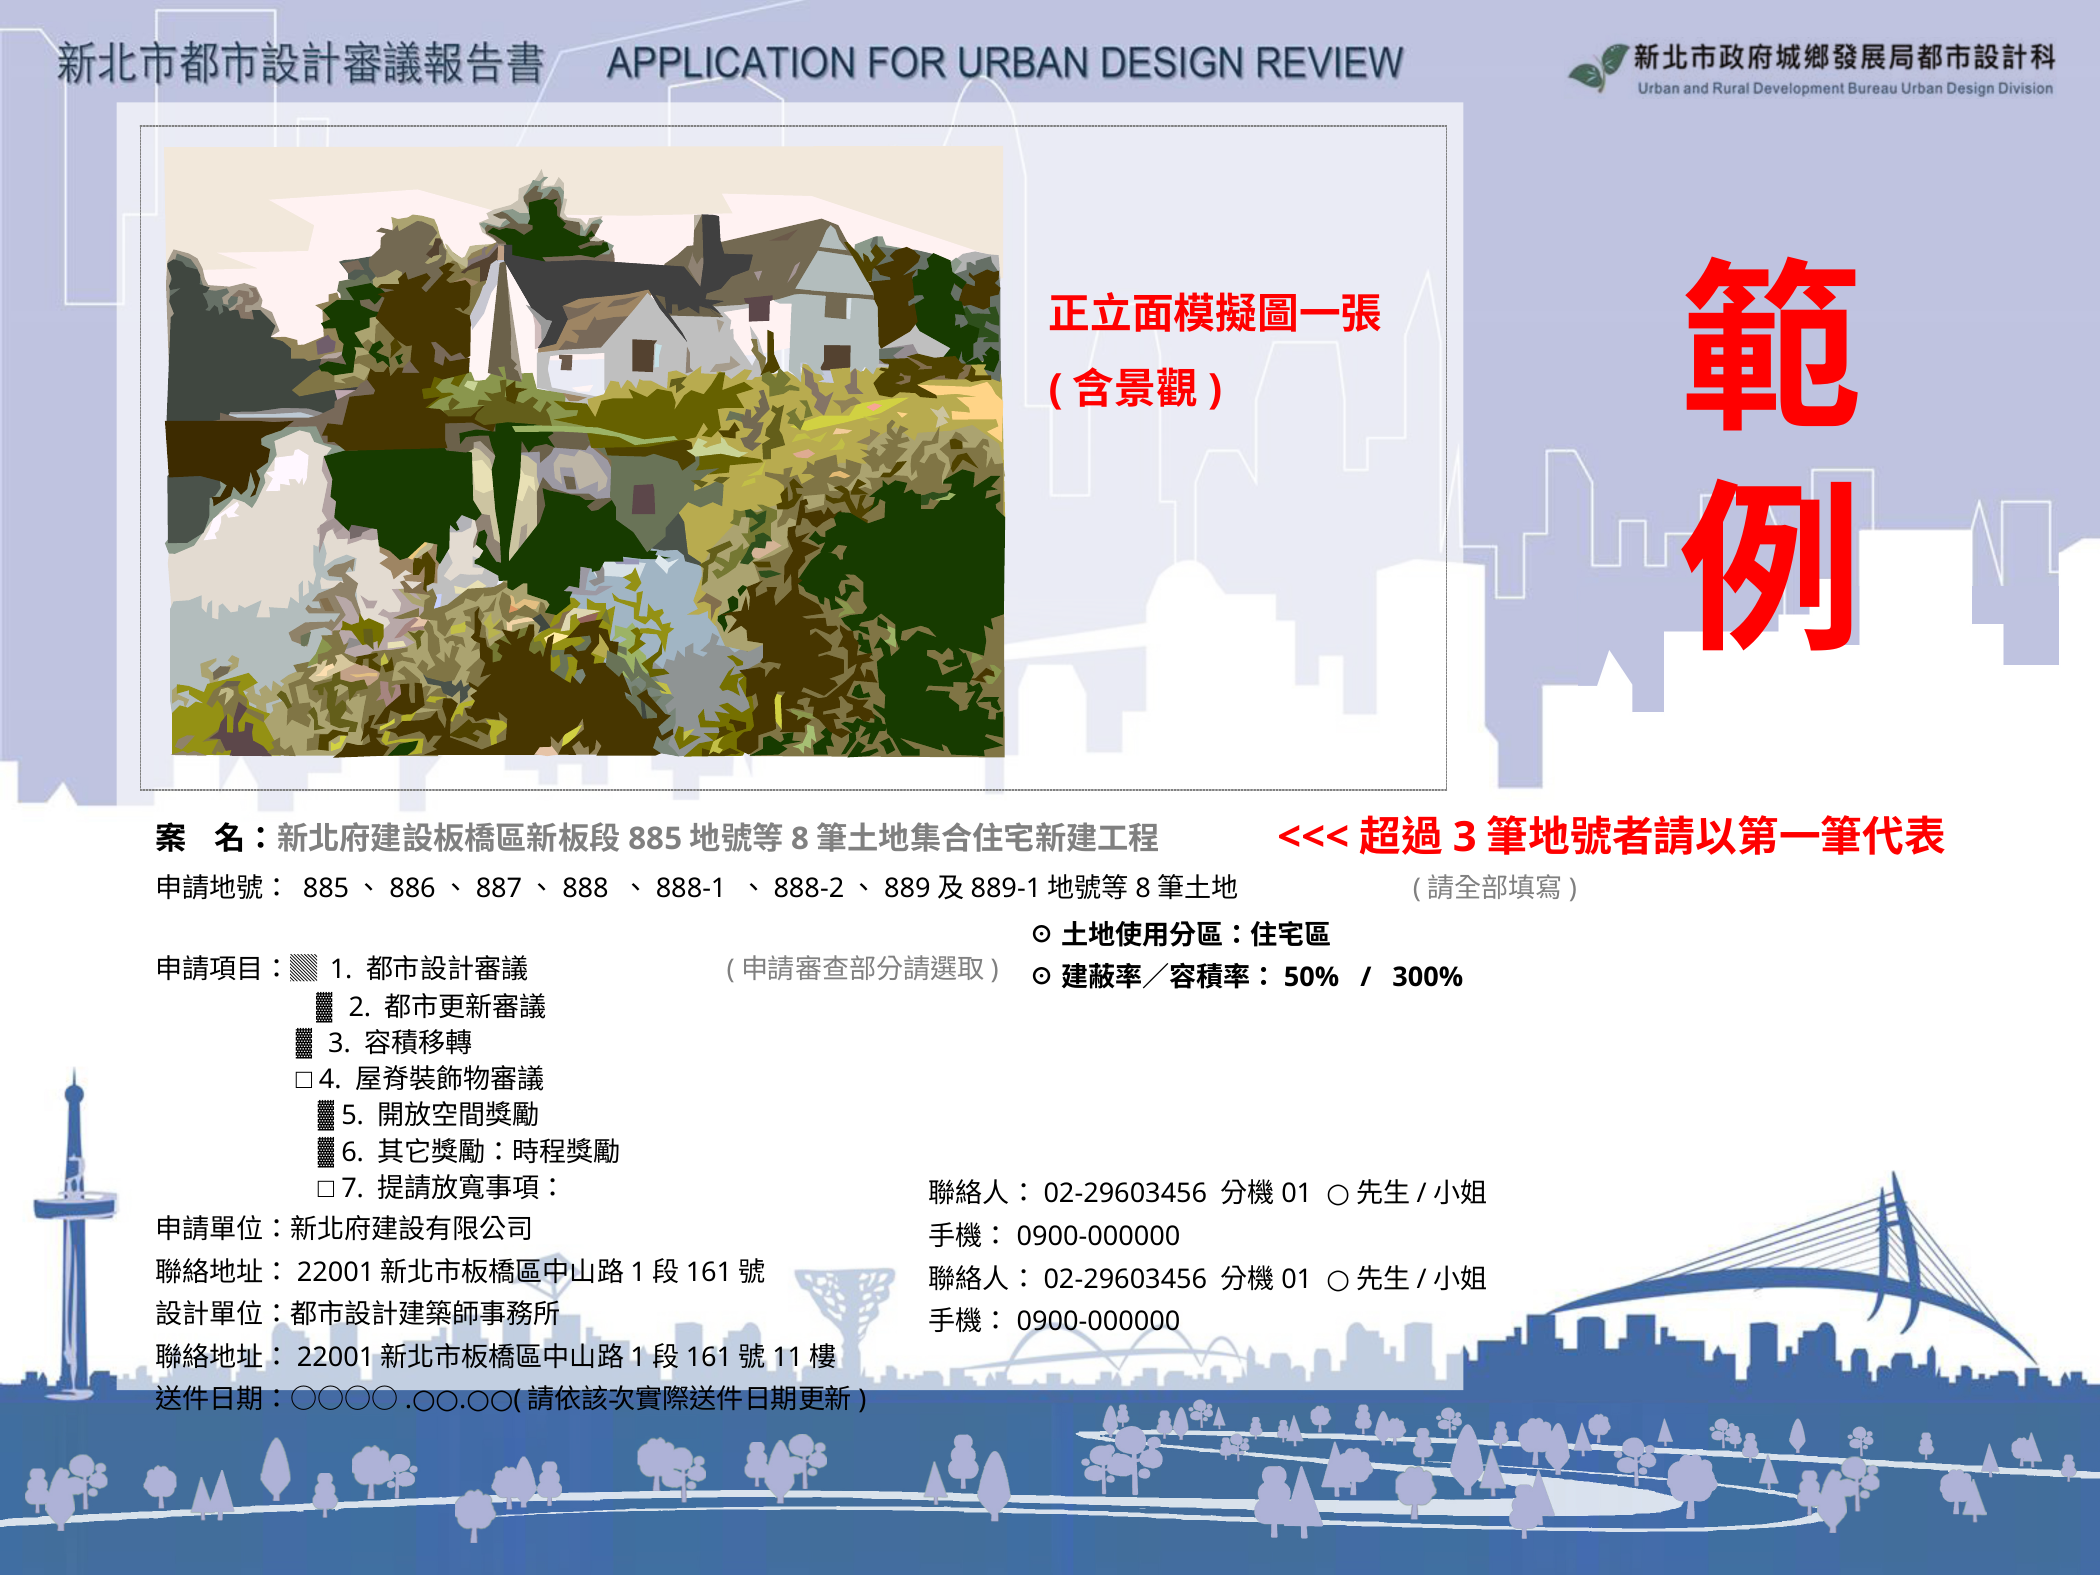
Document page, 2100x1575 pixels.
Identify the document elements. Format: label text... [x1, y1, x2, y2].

text_box 範例 [1664, 223, 1890, 684]
text_box ☉土地使用分區：住宅區 ☉建蔽率／容積率：50% / 300% [1013, 917, 1478, 999]
text_box <<<超過3筆地號者請以第一筆代表 [1262, 802, 1996, 869]
text_box 案 名：新北府建設板橋區新板段885地號等8筆土地集合住宅新建工程 [140, 810, 1262, 834]
text_box [117, 102, 1463, 1390]
text_box 聯絡人：02-29603456 分機01 ○先生/小姐 手機：0900-000000 聯絡人：02-29603456 分機01 ○先生/小姐 手機：0900-000000 [914, 1174, 1523, 1345]
text_box 申請地號： 885、886、887、888 、888-1 、888-2、889及889-1地號等8筆土地 (請全部填寫) 申請項目：▓ 1. 都市設計審議 (申請審查部分請選取) ▓ 2. 都市更新審議 ▓ 3. 容積移轉 □ 4. 屋脊裝飾物審議 ▓ 5. 開放空間獎勵 ▓ 6. 其它獎勵：時程獎勵 □ 7. 提請放寬事項： 申請單位：新北府建設有限公司 聯絡地址：22001新北市板橋區中山路1段161號 設計單位：都市設計建築師事務所 聯絡地址：22001新北市板橋區中山路1段161號11樓 送件日期：○○○○.○○.○○(請依該次實際送件日期更新) [140, 834, 1617, 1391]
picture [164, 137, 1015, 766]
text_box 正立面模擬圖一張 (含景觀) [1033, 279, 1428, 421]
